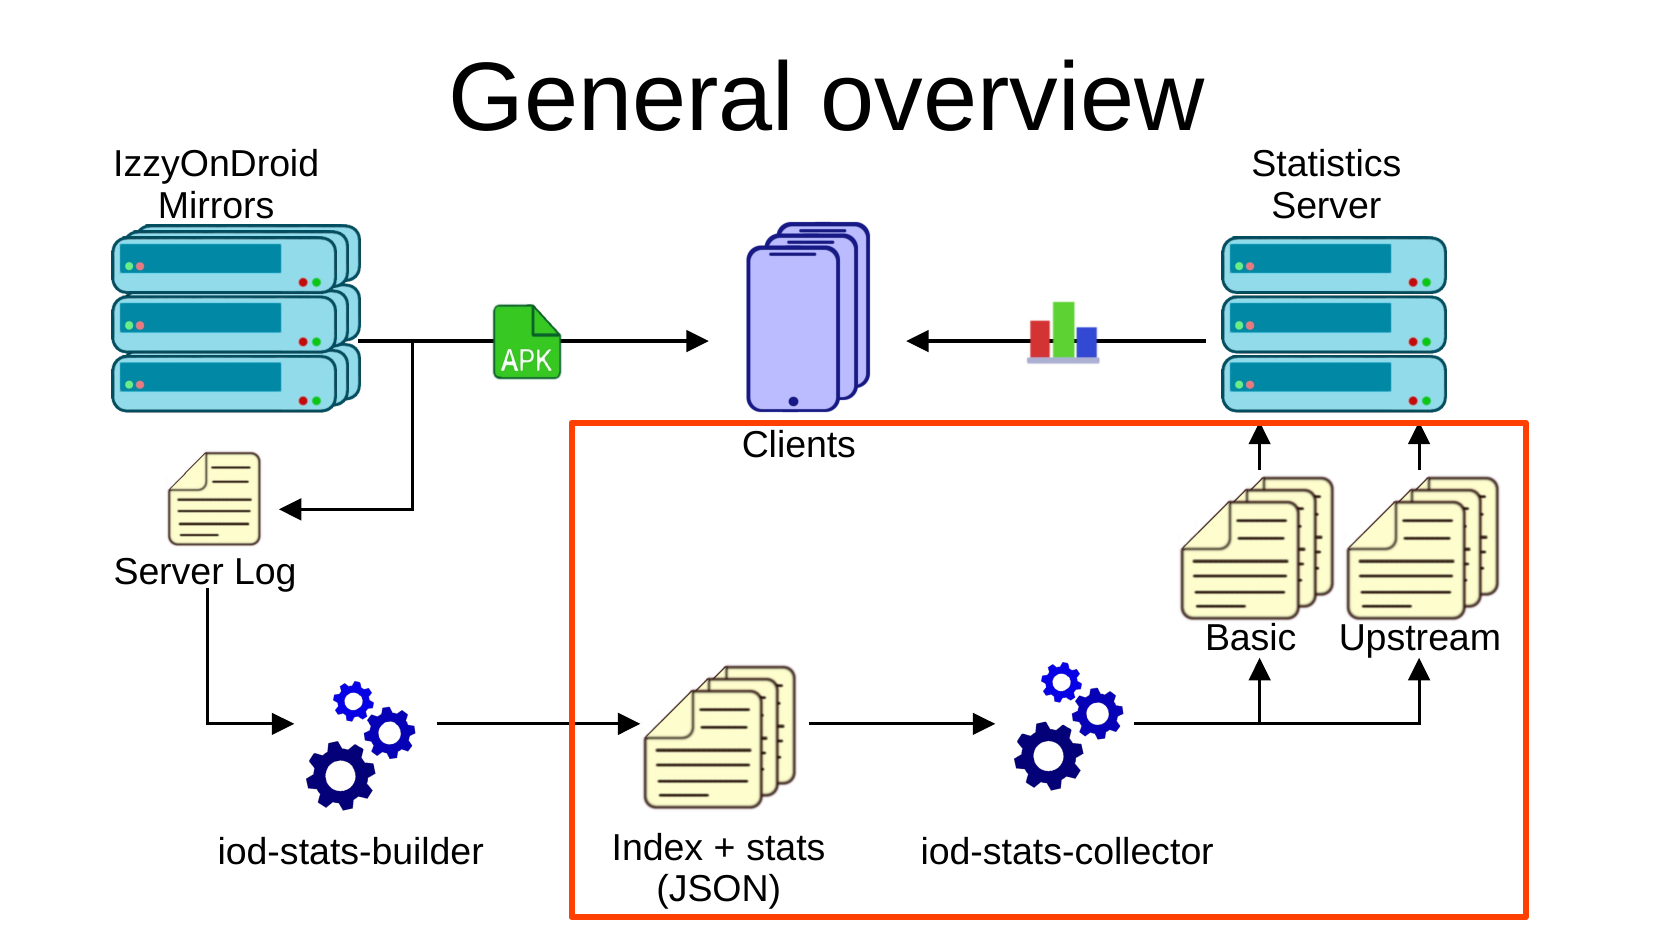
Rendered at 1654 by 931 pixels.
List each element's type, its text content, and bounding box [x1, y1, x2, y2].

text_box Index + stats (JSON) [575, 818, 900, 914]
picture [745, 221, 871, 413]
picture [640, 662, 799, 812]
picture [1221, 236, 1448, 413]
text_box Server Log [98, 543, 339, 600]
text_box Clients [727, 426, 877, 516]
picture [111, 401, 124, 413]
picture [1177, 473, 1337, 623]
picture [111, 224, 362, 413]
text_box iod-stats-builder [203, 822, 500, 880]
picture [1013, 661, 1124, 791]
picture [111, 234, 126, 249]
text_box Upstream [1323, 609, 1518, 667]
text_box Basic [1190, 611, 1315, 667]
text_box iod-stats-collector [905, 822, 1238, 880]
picture [305, 680, 416, 811]
text_box IzzyOnDroid Mirrors [82, 134, 350, 234]
picture [1221, 236, 1232, 249]
picture [491, 302, 563, 381]
text_box Index + stats (JSON) [537, 818, 900, 926]
picture [1343, 473, 1502, 623]
picture [1021, 298, 1101, 368]
picture [1221, 401, 1234, 413]
title General overview [82, 19, 1571, 175]
text_box Statistics Server [1192, 134, 1460, 234]
text_box Clients [727, 416, 877, 420]
picture [165, 449, 263, 543]
